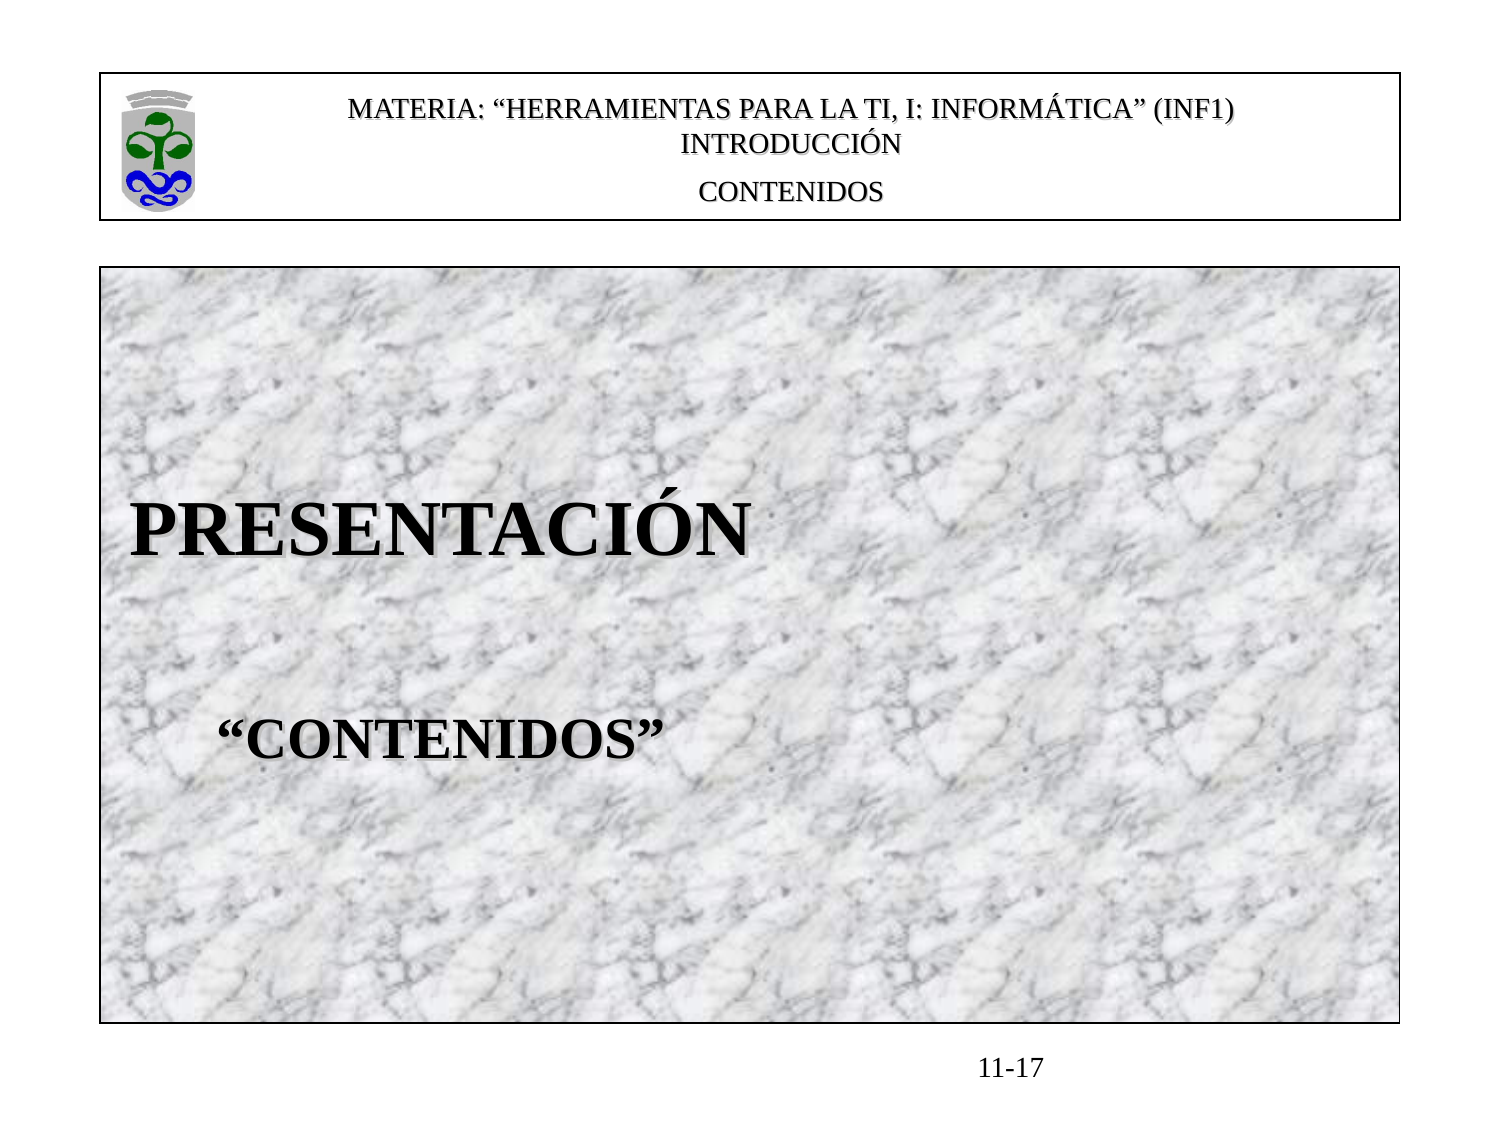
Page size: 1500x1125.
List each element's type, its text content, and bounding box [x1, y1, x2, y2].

text_box PRESENTACIÓN “CONTENIDOS” [101, 268, 1399, 1022]
text_box MATERIA: “HERRAMIENTAS PARA LA TI, I: INFORMÁTICA” (INF1) INTRODUCCIÓN CONTENIDOS [206, 81, 1377, 217]
text_box CONTENIDOS [147, 172, 1341, 223]
text_box 11-17 [962, 1040, 1423, 1083]
